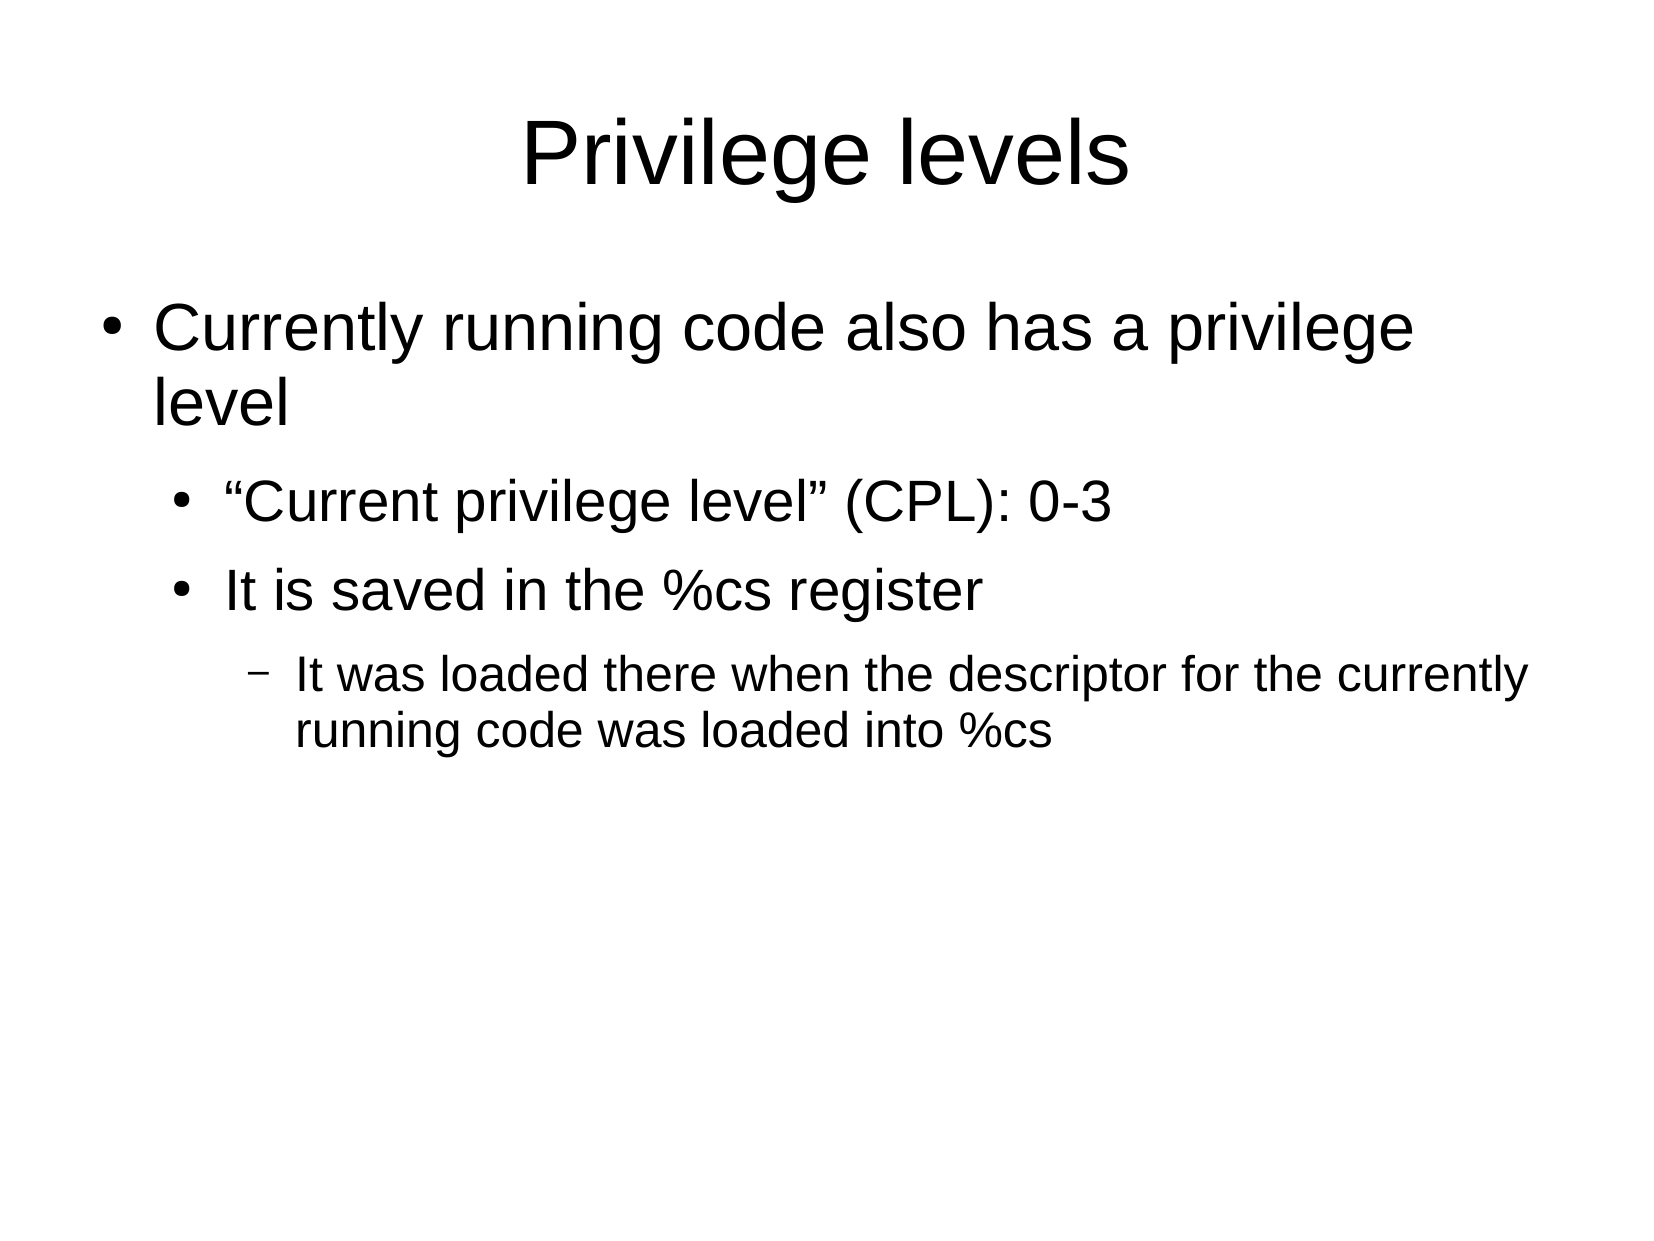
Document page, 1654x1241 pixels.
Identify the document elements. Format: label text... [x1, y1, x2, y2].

title Privilege levels [82, 49, 1571, 257]
list Currently running code also has a privilege level “Current privilege level” (CPL): 0-3 It is saved in the %cs register It was loaded there when the descriptor for the currently running code was loaded into %cs [82, 290, 1571, 1010]
